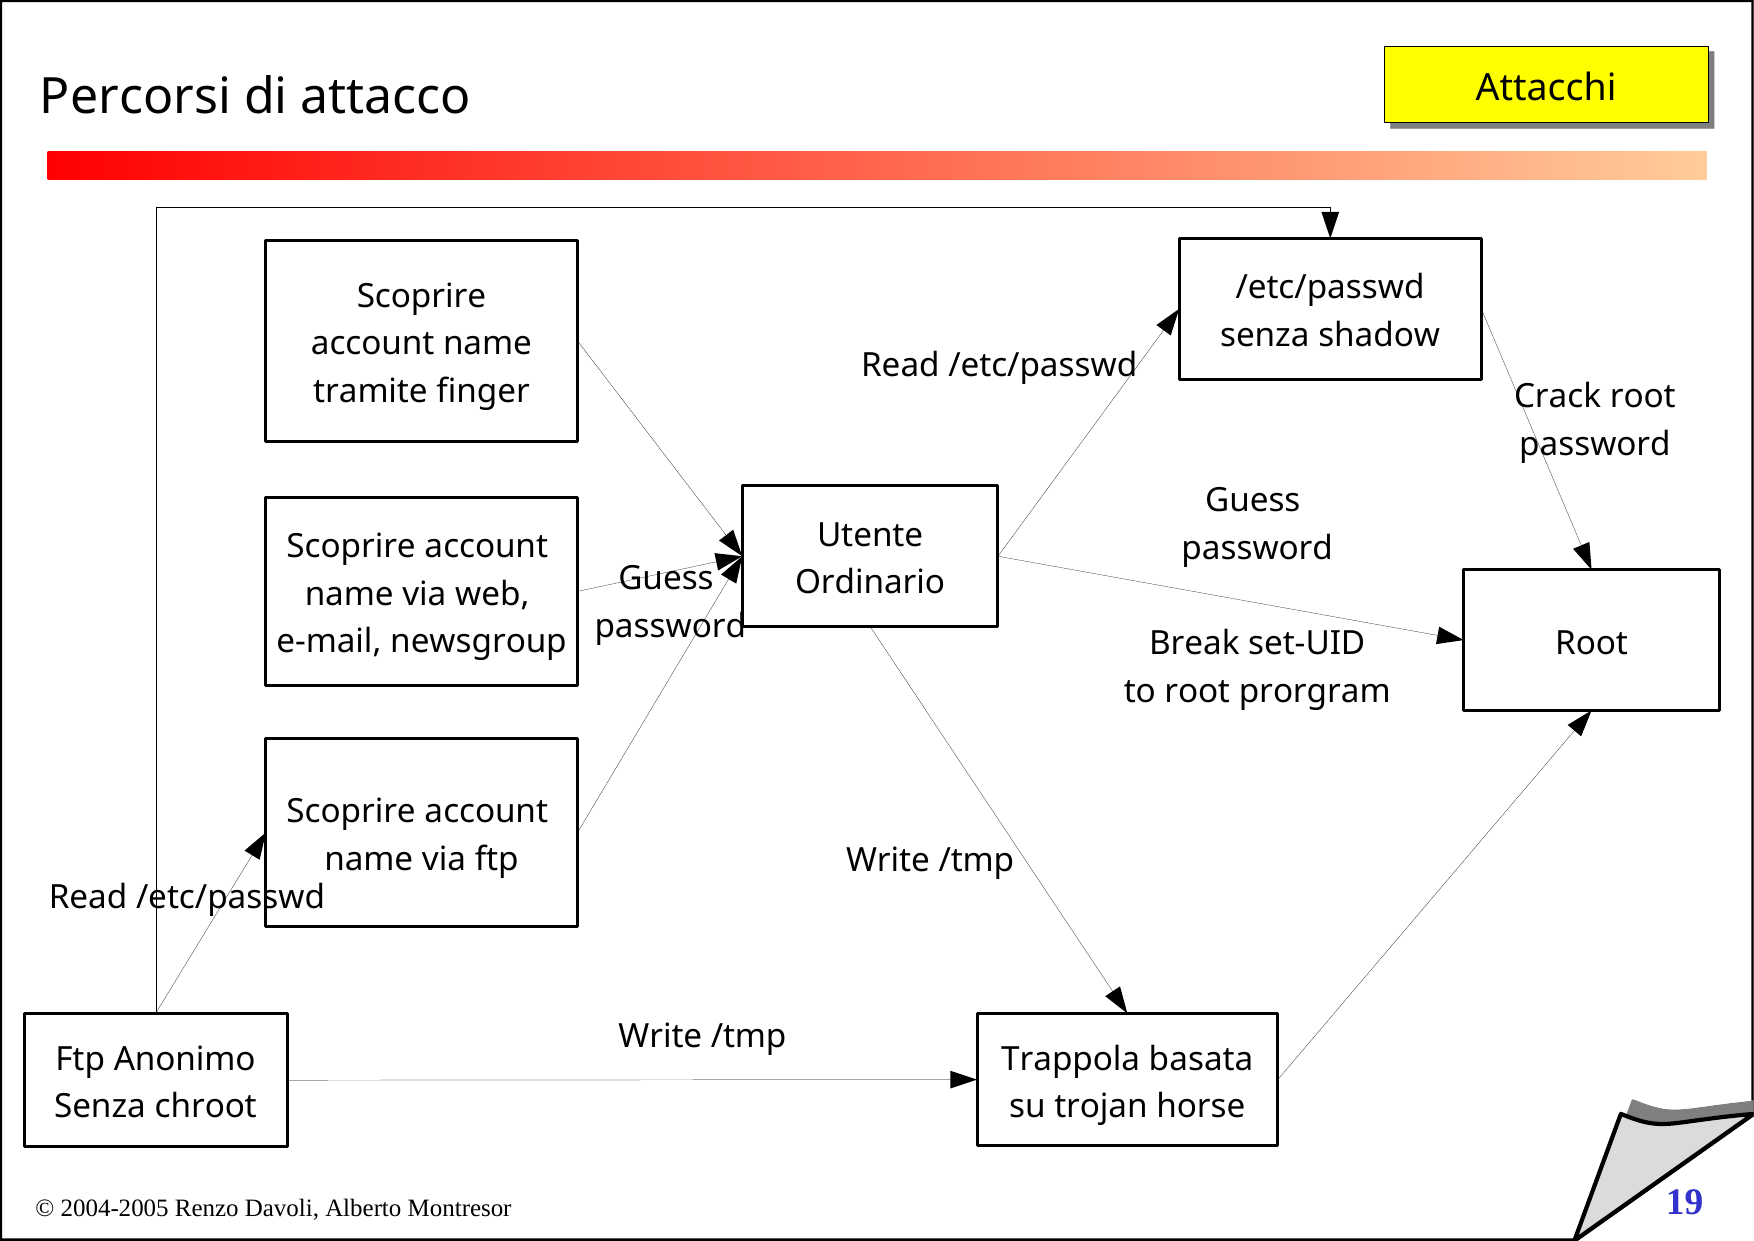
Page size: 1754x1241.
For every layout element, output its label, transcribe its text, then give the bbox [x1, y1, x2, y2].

text_box Scoprire account name via web, e-mail, newsgroup [265, 497, 578, 686]
text_box Attacchi [1384, 46, 1709, 123]
text_box Read /etc/passwd [28, 871, 156, 975]
text_box Write /tmp [551, 1009, 854, 1068]
text_box Ftp Anonimo Senza chroot [24, 1013, 288, 1147]
title Percorsi di attacco [40, 49, 1713, 144]
text_box Guess password [1098, 473, 1416, 592]
text_box Read /etc/passwd [847, 338, 1151, 443]
text_box Crack root password [1436, 369, 1754, 488]
text_box Guess password [512, 551, 829, 671]
text_box /etc/passwd senza shadow [1179, 238, 1482, 380]
text_box Write /tmp [778, 833, 1082, 892]
text_box Scoprire account name via ftp [265, 738, 578, 927]
text_box Utente Ordinario [742, 485, 998, 627]
text_box Scoprire account name tramite finger [265, 240, 578, 442]
text_box Trappola basata su trojan horse [977, 1013, 1278, 1146]
text_box Break set-UID to root prorgram [1099, 617, 1416, 736]
text_box Root [1463, 569, 1720, 711]
text_box Read /etc/passwd [157, 871, 346, 975]
